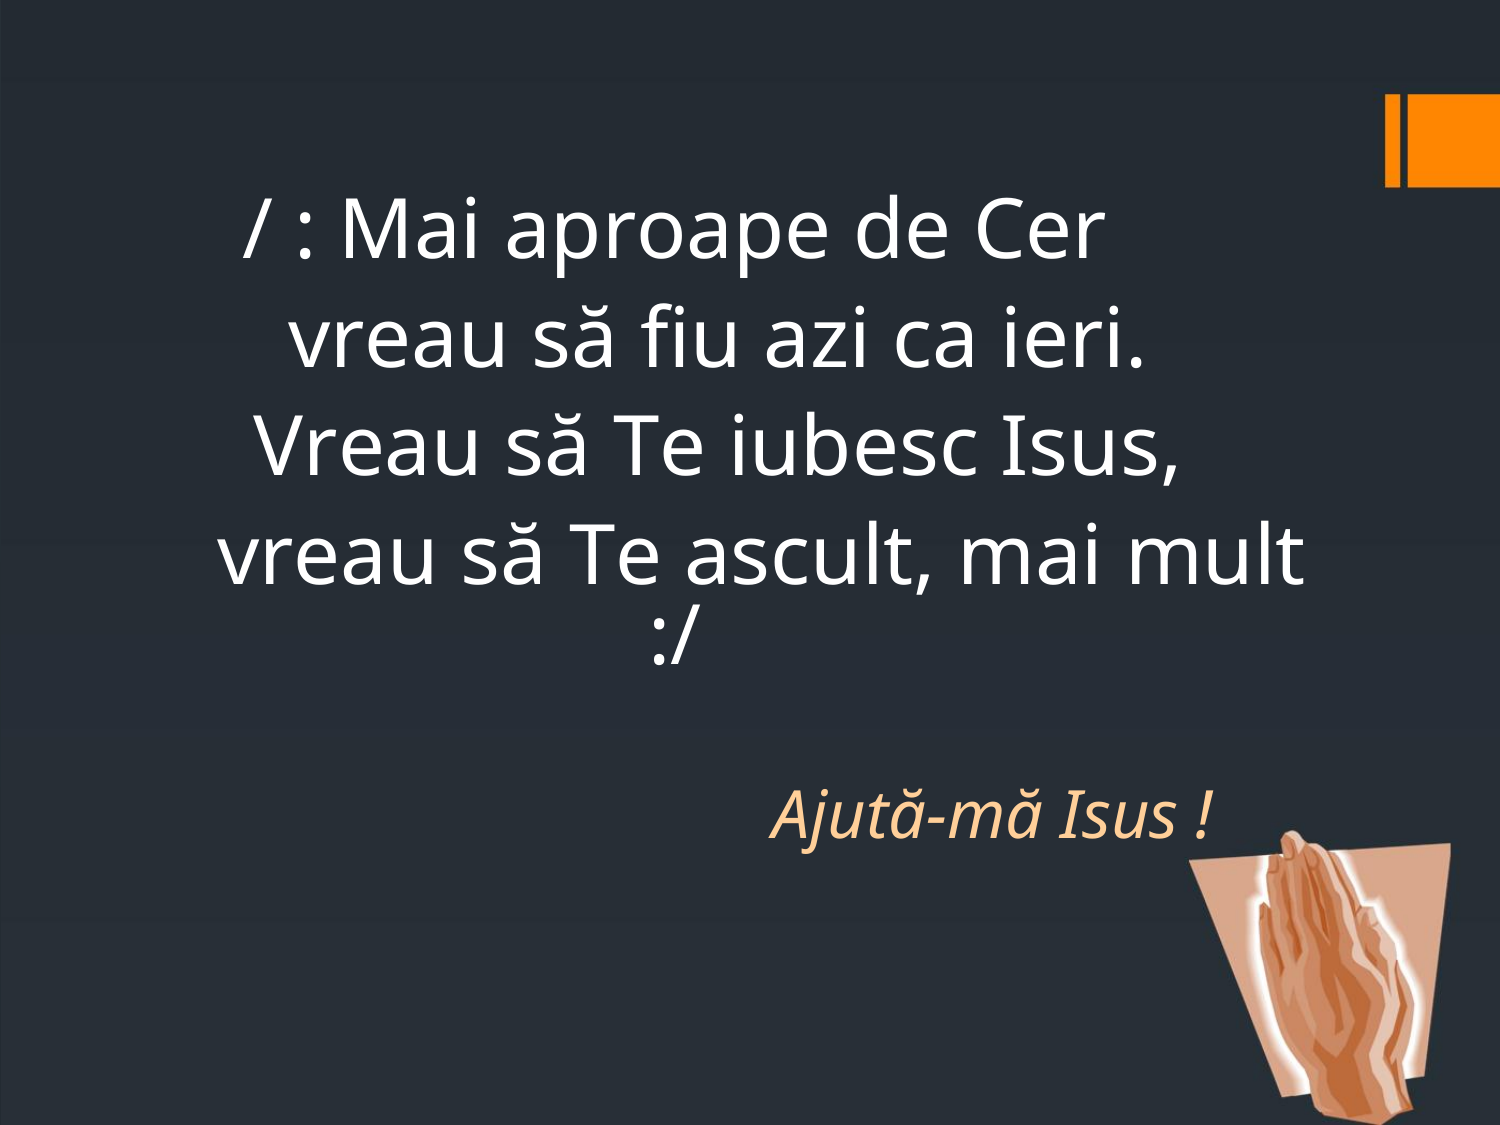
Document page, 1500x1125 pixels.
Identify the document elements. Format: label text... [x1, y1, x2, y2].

text_box / : Mai aproape de Cer vreau să fiu azi ca ieri. Vreau să Te iubesc Isus, vreau să Te ascult, mai mult :/ [24, 187, 1326, 753]
picture [1, 0, 1500, 1125]
text_box Ajută-mă Isus ! [575, 780, 1326, 860]
